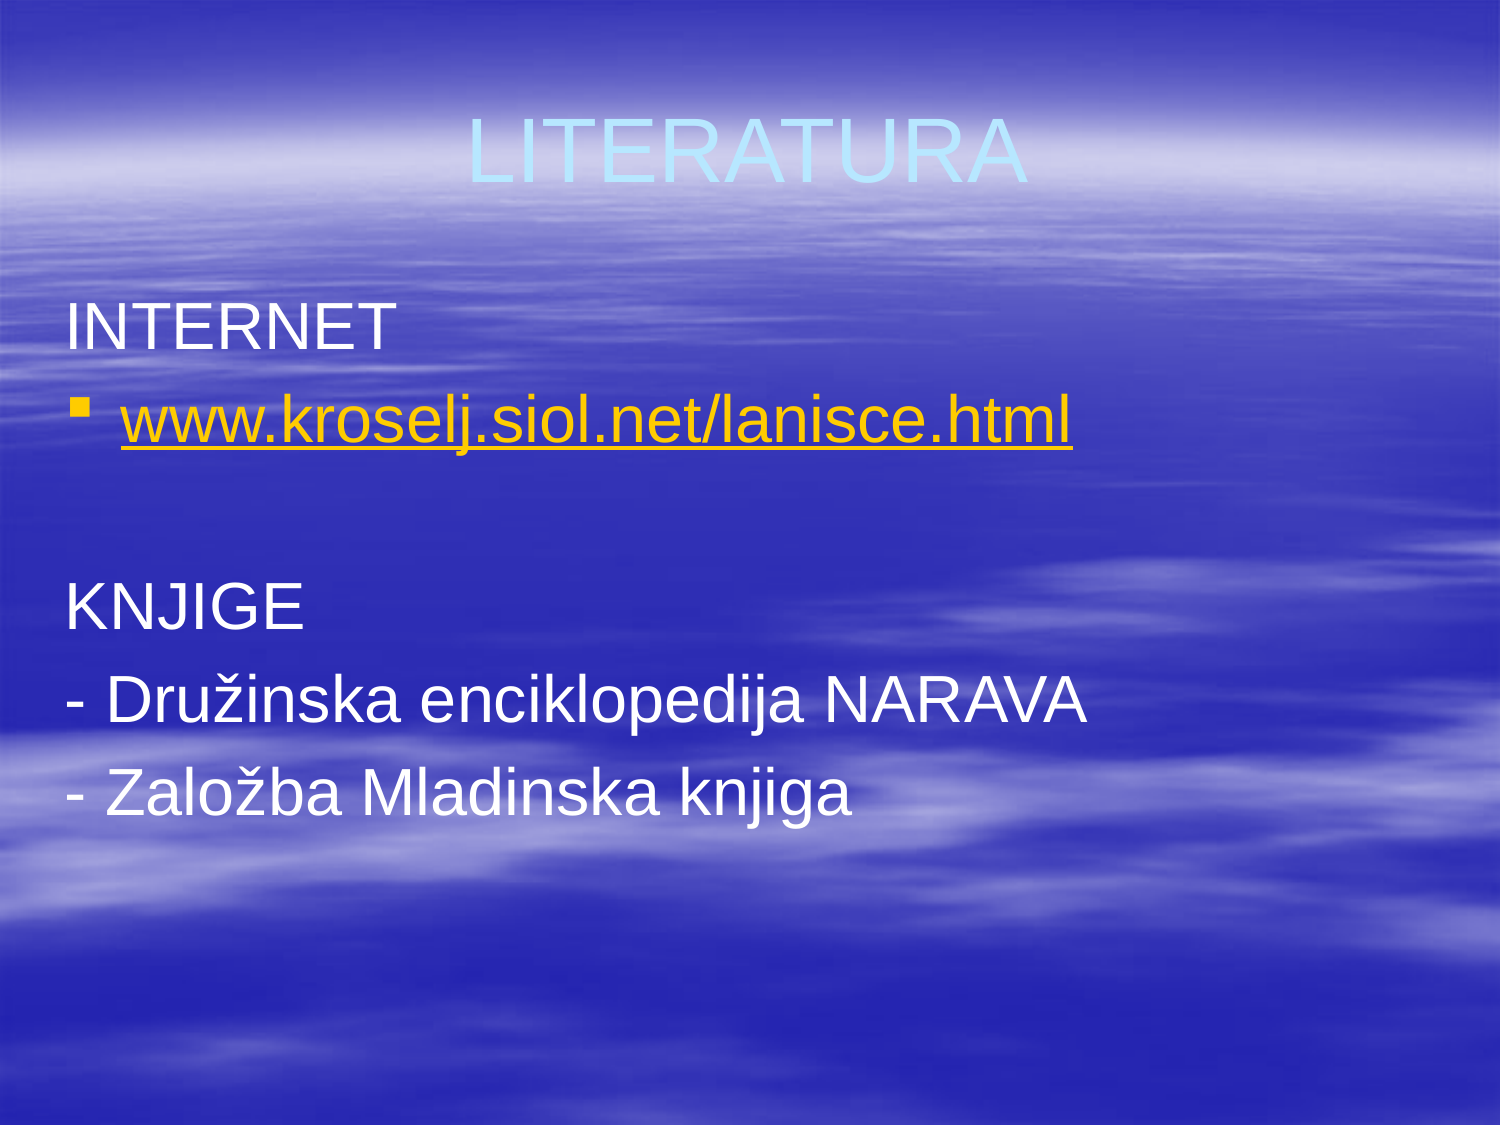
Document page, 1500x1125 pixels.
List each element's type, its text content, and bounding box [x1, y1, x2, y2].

list INTERNET www.kroselj.siol.net/lanisce.html KNJIGE - Družinska enciklopedija NARAVA - Založba Mladinska knjiga [49, 275, 1451, 1001]
picture [0, 0, 1500, 1125]
title LITERATURA [49, 37, 1446, 255]
